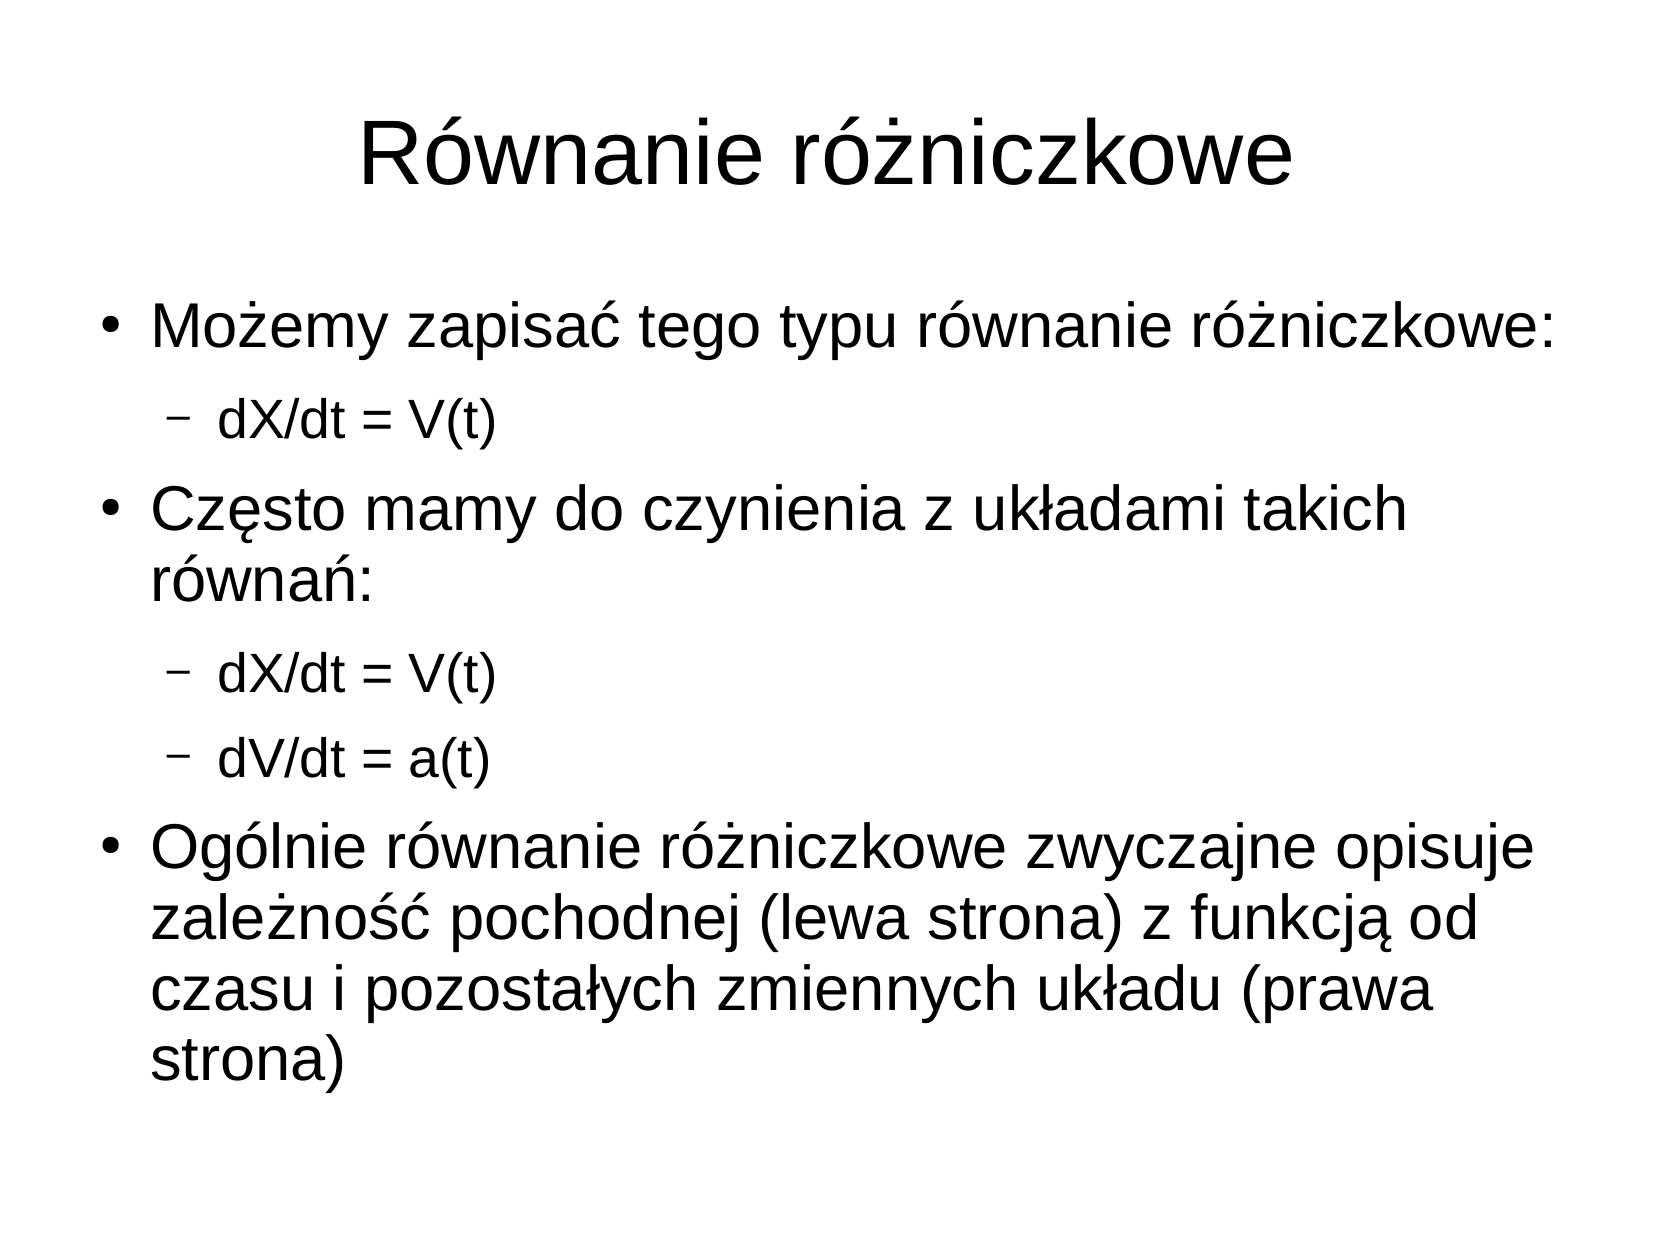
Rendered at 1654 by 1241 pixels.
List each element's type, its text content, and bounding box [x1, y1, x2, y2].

list Możemy zapisać tego typu równanie różniczkowe: dX/dt = V(t) Często mamy do czynienia z układami takich równań: dX/dt = V(t) dV/dt = a(t) Ogólnie równanie różniczkowe zwyczajne opisuje zależność pochodnej (lewa strona) z funkcją od czasu i pozostałych zmiennych układu (prawa strona) [82, 290, 1571, 1139]
title Równanie różniczkowe [82, 49, 1571, 257]
